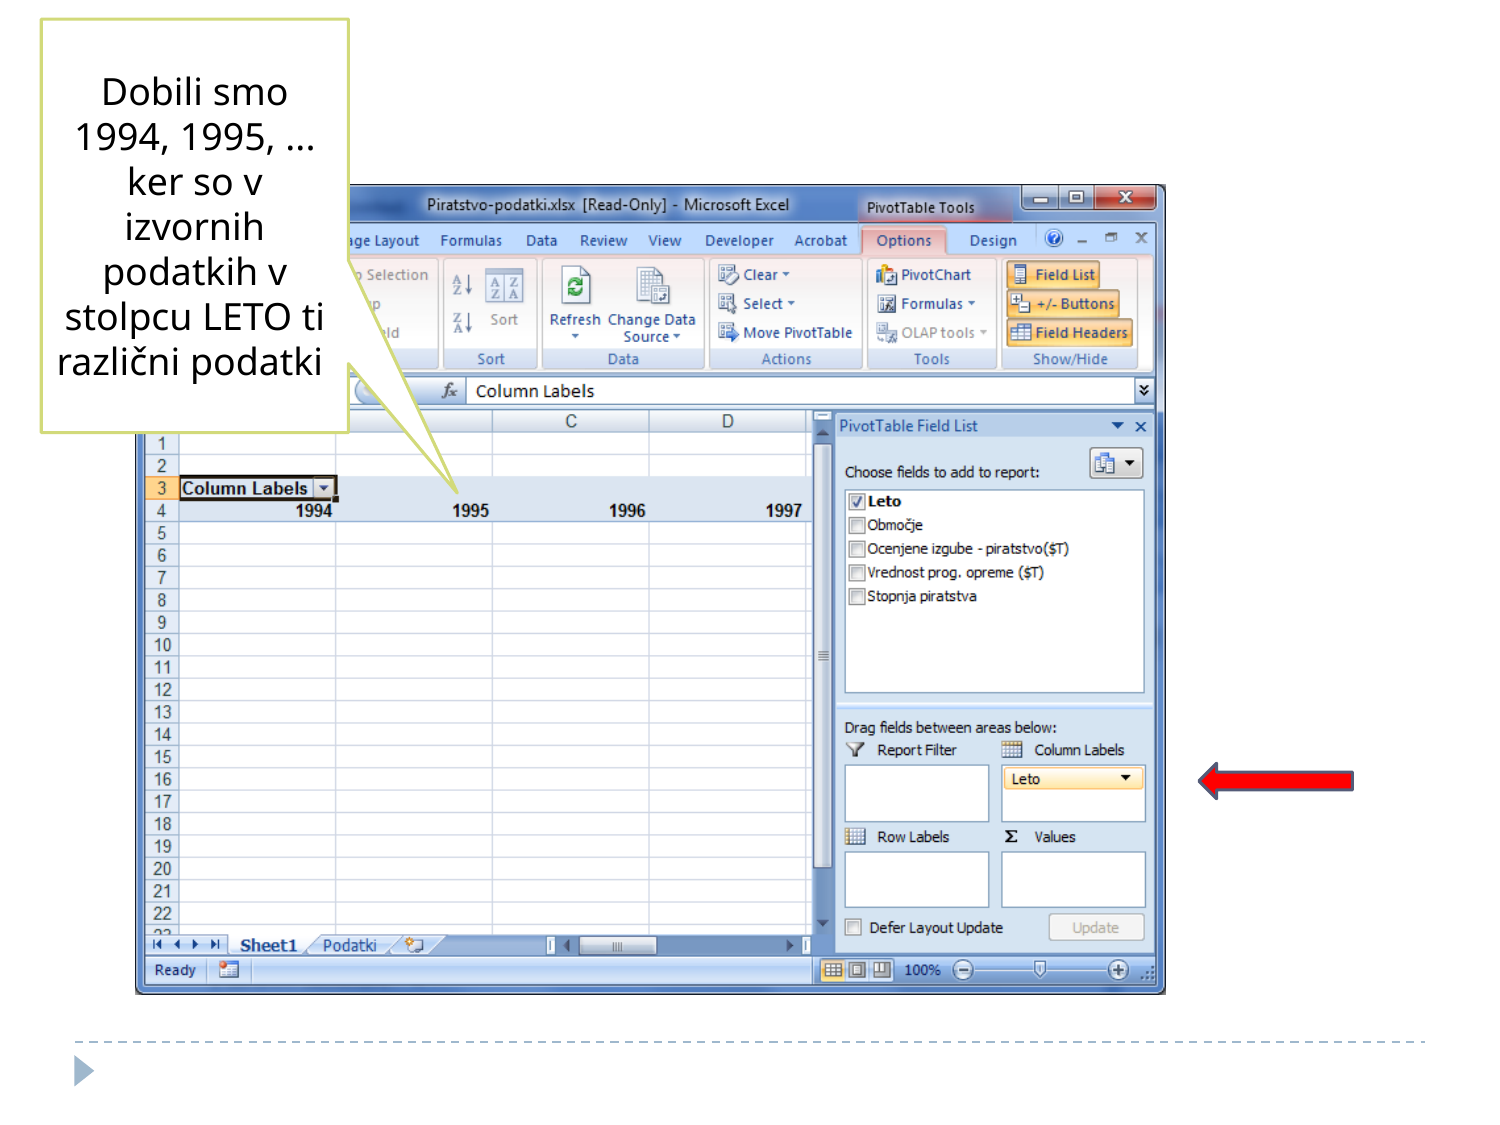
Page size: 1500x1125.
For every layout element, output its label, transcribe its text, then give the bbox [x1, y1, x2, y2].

picture [135, 184, 1166, 995]
text_box Dobili smo 1994, 1995, ... ker so v izvornih podatkih v stolpcu LETO ti različni podatki [41, 19, 458, 494]
text_box [1198, 763, 1353, 799]
